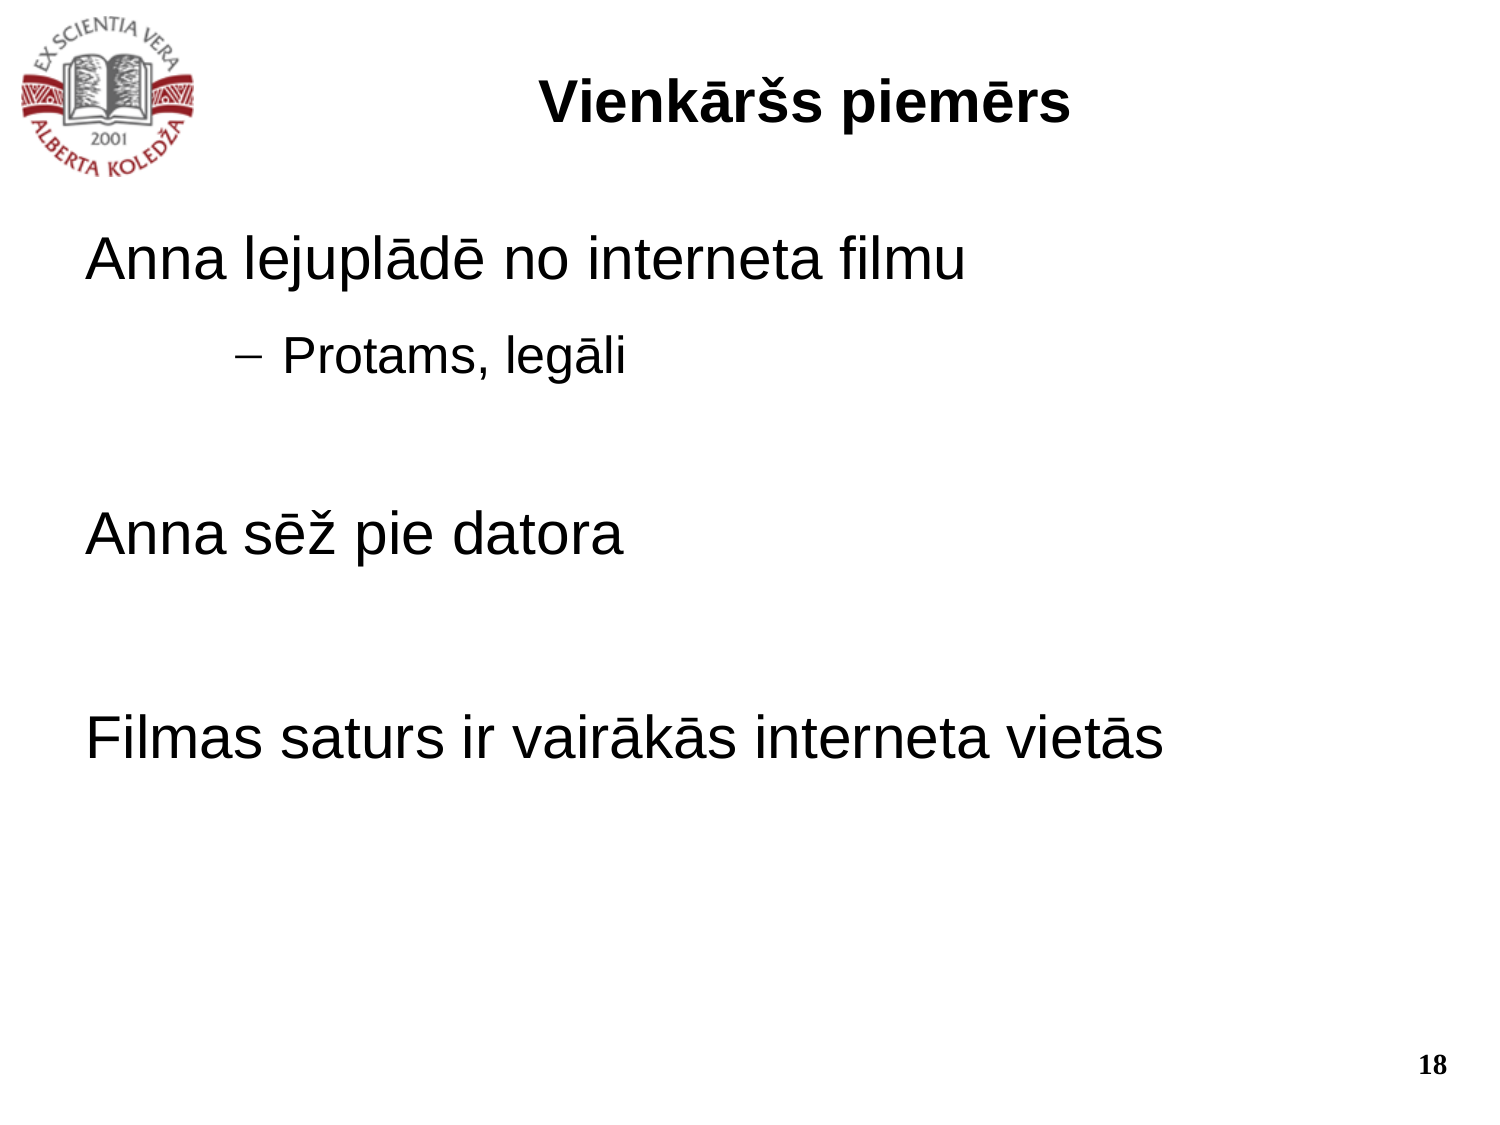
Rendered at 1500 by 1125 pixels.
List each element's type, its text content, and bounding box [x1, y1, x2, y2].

title Vienkāršs piemērs [187, 44, 1425, 150]
text_box <skaitlis> [1312, 1037, 1463, 1101]
list Anna lejuplādē no interneta filmu Protams, legāli Anna sēž pie datora Filmas saturs ir vairākās interneta vietās [85, 216, 1436, 959]
picture [21, 16, 194, 177]
